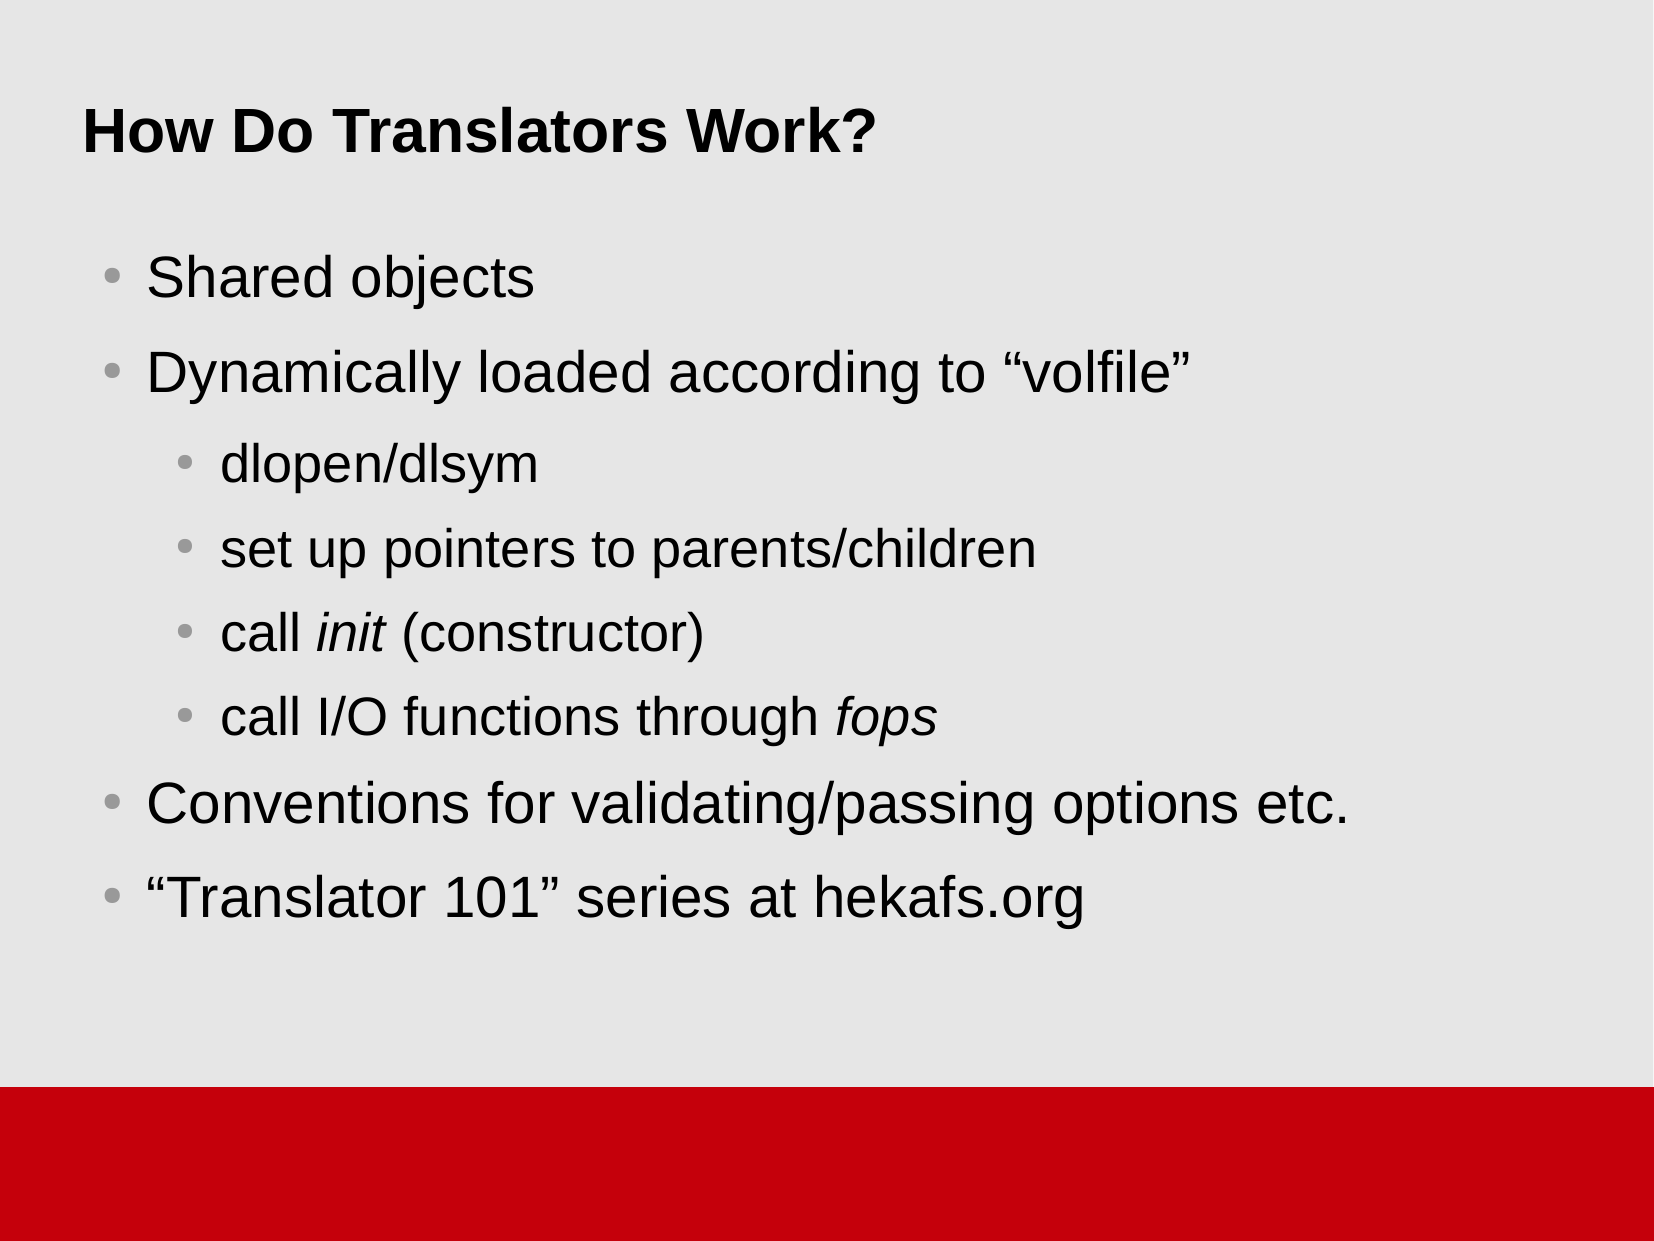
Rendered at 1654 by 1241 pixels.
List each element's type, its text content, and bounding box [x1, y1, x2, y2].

title How Do Translators Work? [82, 37, 1571, 226]
list Shared objects Dynamically loaded according to “volfile” dlopen/dlsym set up pointers to parents/children call init (constructor) call I/O functions through fops Conventions for validating/passing options etc. “Translator 101” series at hekafs.org [86, 244, 1576, 1039]
